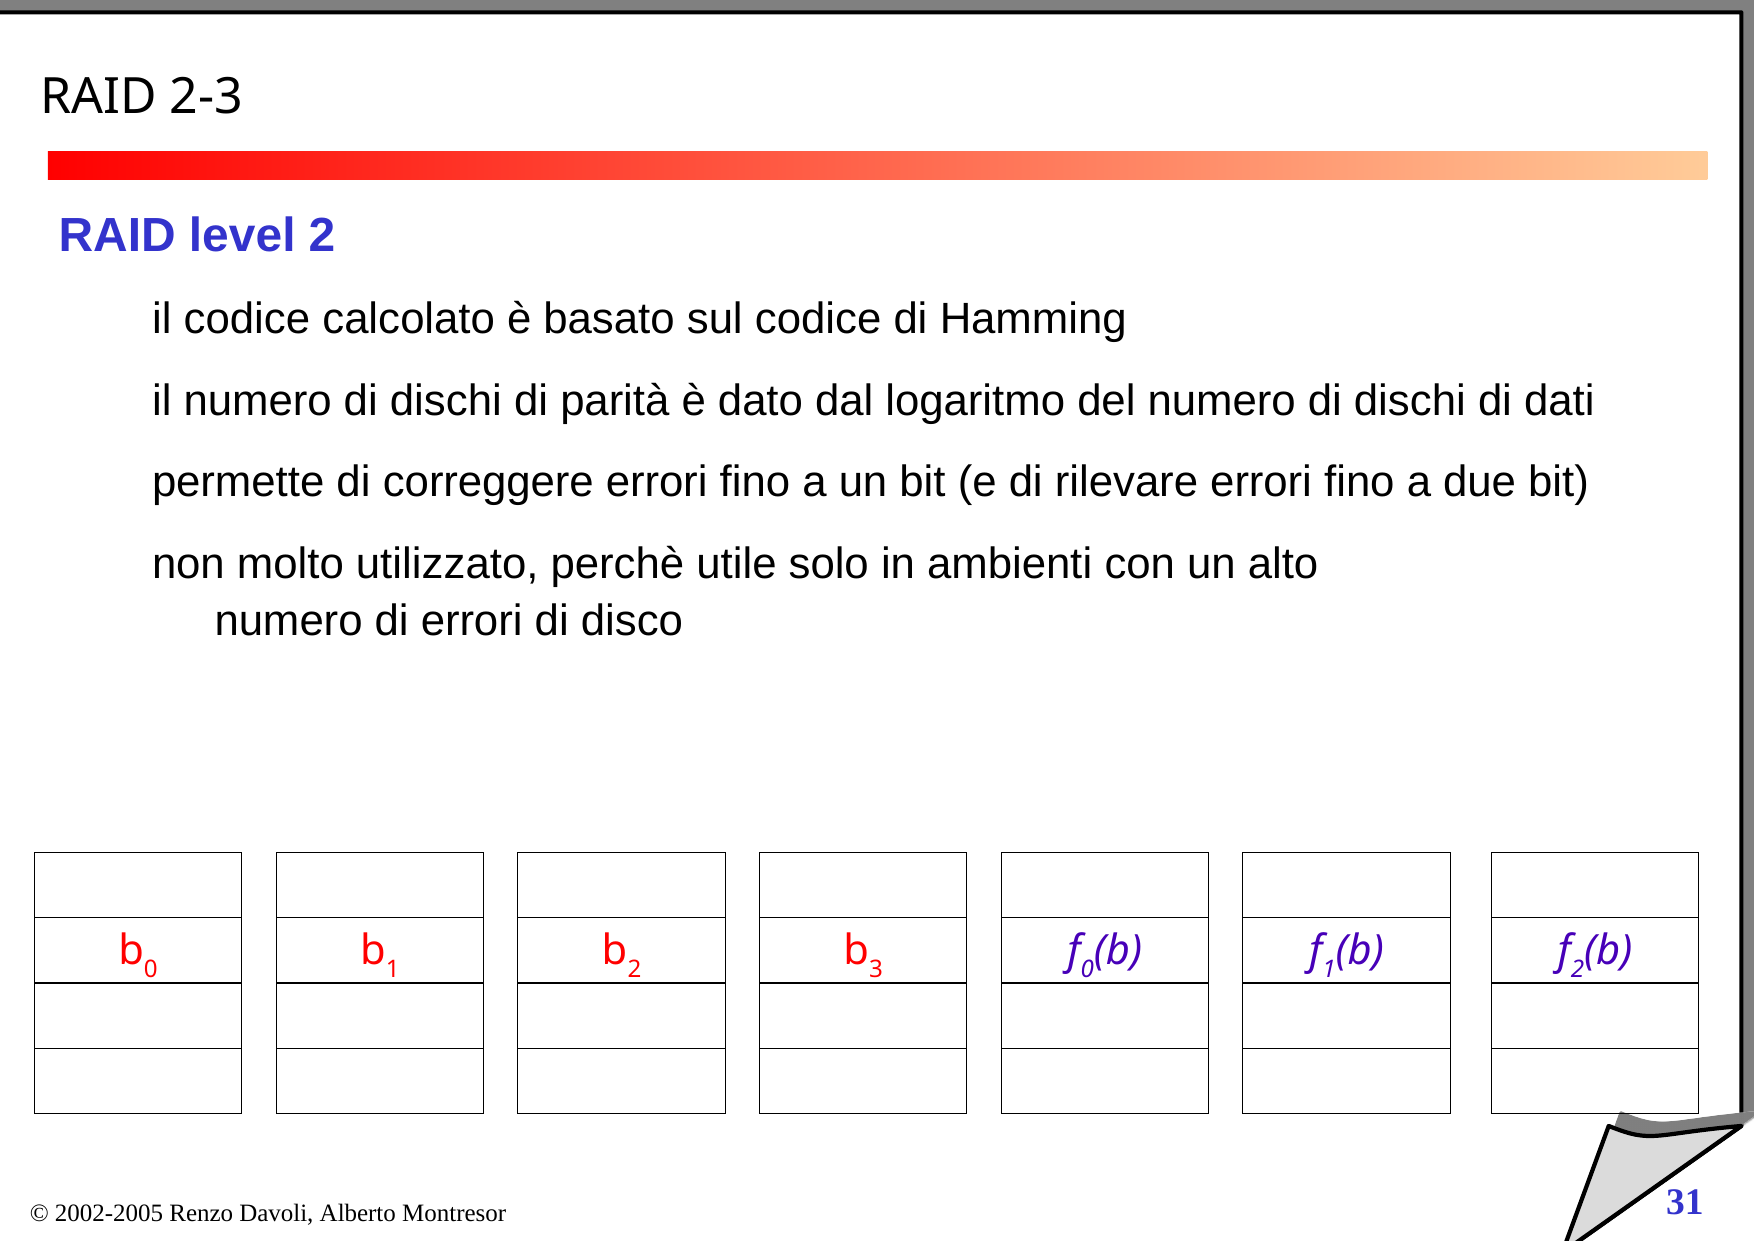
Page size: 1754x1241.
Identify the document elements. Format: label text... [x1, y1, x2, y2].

text_box f2(b) [1491, 918, 1699, 982]
text_box b0 [34, 918, 242, 982]
text_box b3 [759, 918, 967, 982]
text_box f1(b) [1242, 918, 1451, 982]
text_box f0(b) [1001, 918, 1209, 982]
text_box b2 [517, 918, 726, 982]
list RAID level 2 il codice calcolato è basato sul codice di Hamming il numero di dischi di parità è dato dal logaritmo del numero di dischi di dati permette di correggere errori fino a un bit (e di rilevare errori fino a due bit) non molto utilizzato, perchè utile solo in ambienti con un alto numero di errori di disco [58, 206, 1696, 815]
text_box b1 [276, 918, 484, 982]
text_box 14 [750, 152, 754, 179]
title RAID 2-3 [40, 49, 1714, 144]
